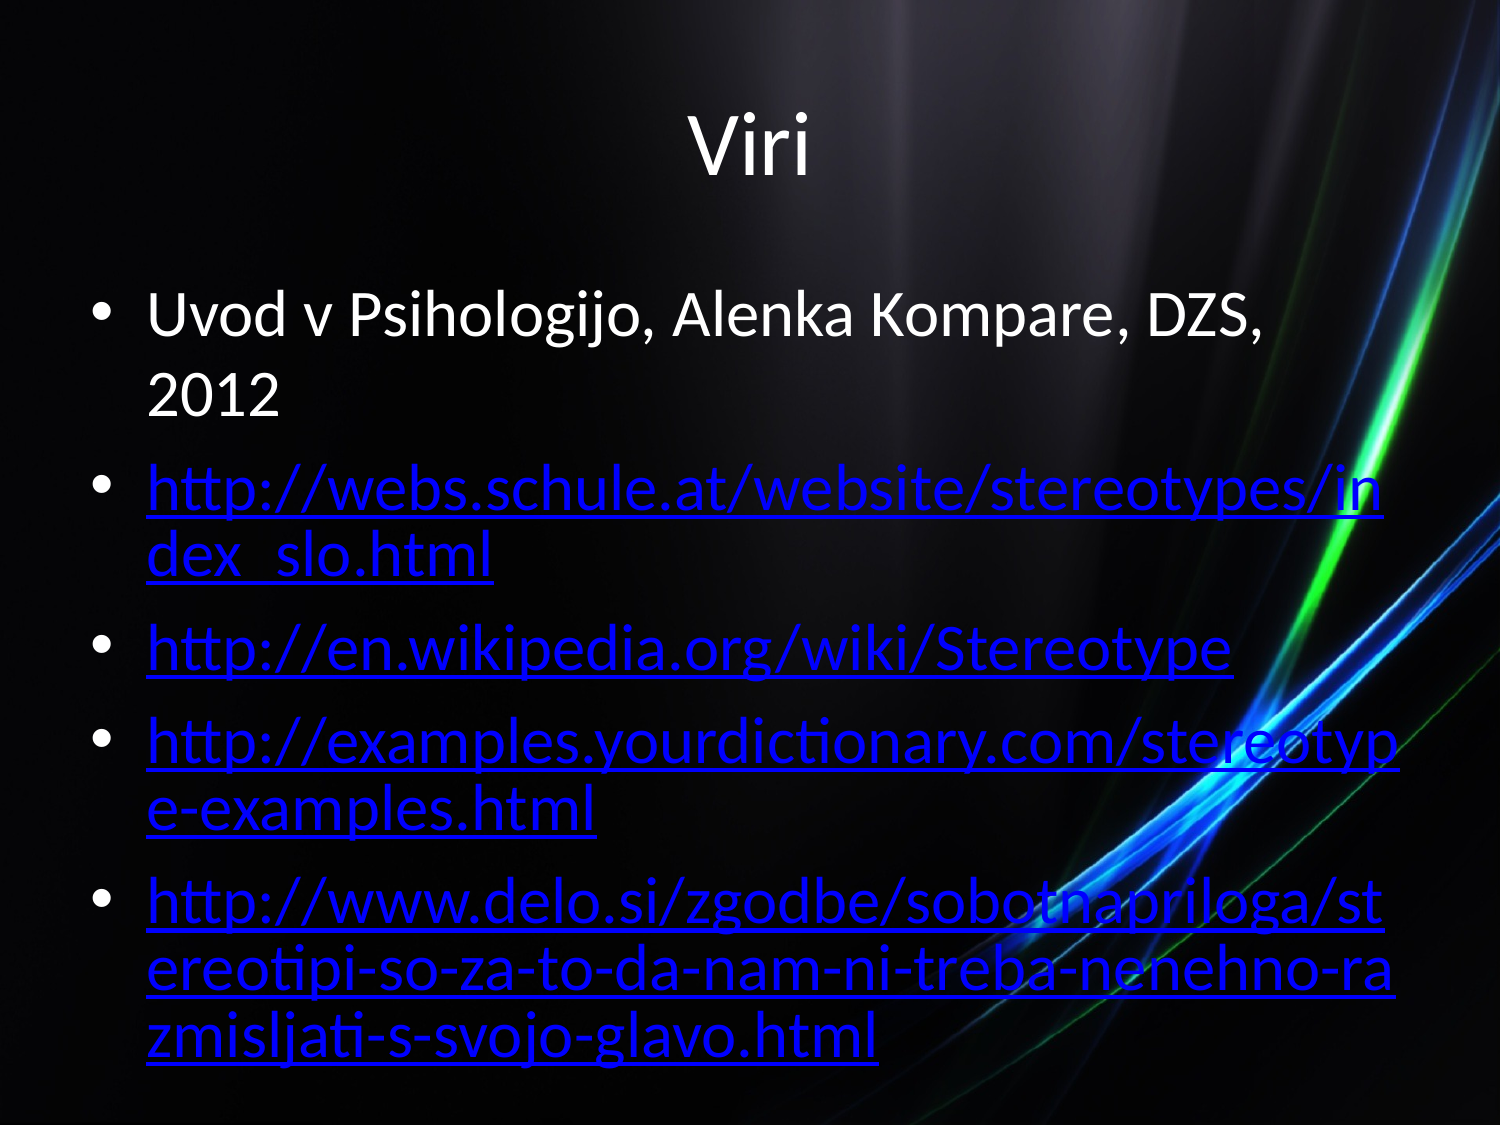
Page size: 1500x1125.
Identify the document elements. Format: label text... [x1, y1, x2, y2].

picture [0, 0, 1500, 1125]
list Uvod v Psihologijo, Alenka Kompare, DZS, 2012 http://webs.schule.at/website/stereotypes/index_slo.html http://en.wikipedia.org/wiki/Stereotype http://examples.yourdictionary.com/stereotype-examples.html http://www.delo.si/zgodbe/sobotnapriloga/stereotipi-so-za-to-da-nam-ni-treba-nenehno-razmisljati-s-svojo-glavo.html [75, 262, 1425, 1005]
title Viri [75, 45, 1425, 233]
